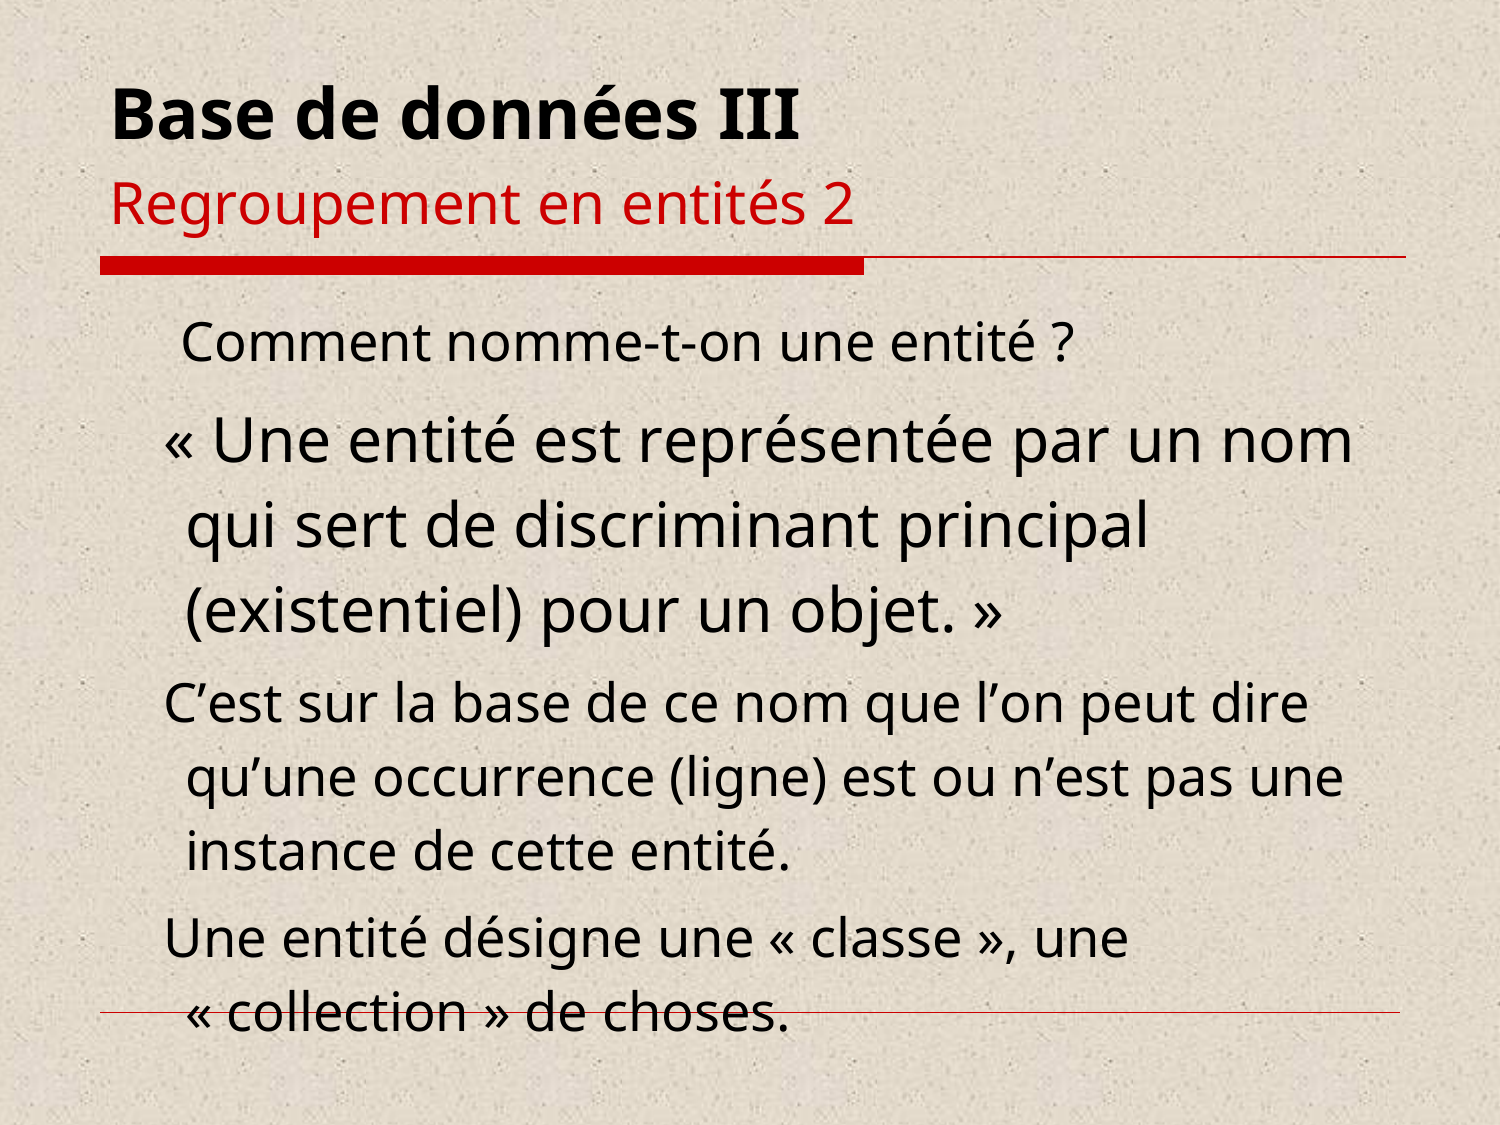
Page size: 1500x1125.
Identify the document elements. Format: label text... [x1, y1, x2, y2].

list Comment nomme-t-on une entité ? « Une entité est représentée par un nom qui sert de discriminant principal (existentiel) pour un objet. » C’est sur la base de ce nom que l’on peut dire qu’une occurrence (ligne) est ou n’est pas une instance de cette entité. Une entité désigne une « classe », une « collection » de choses. [92, 287, 1406, 1049]
picture [0, 0, 1500, 1125]
title Base de données III Regroupement en entités 2 [94, 49, 1407, 250]
